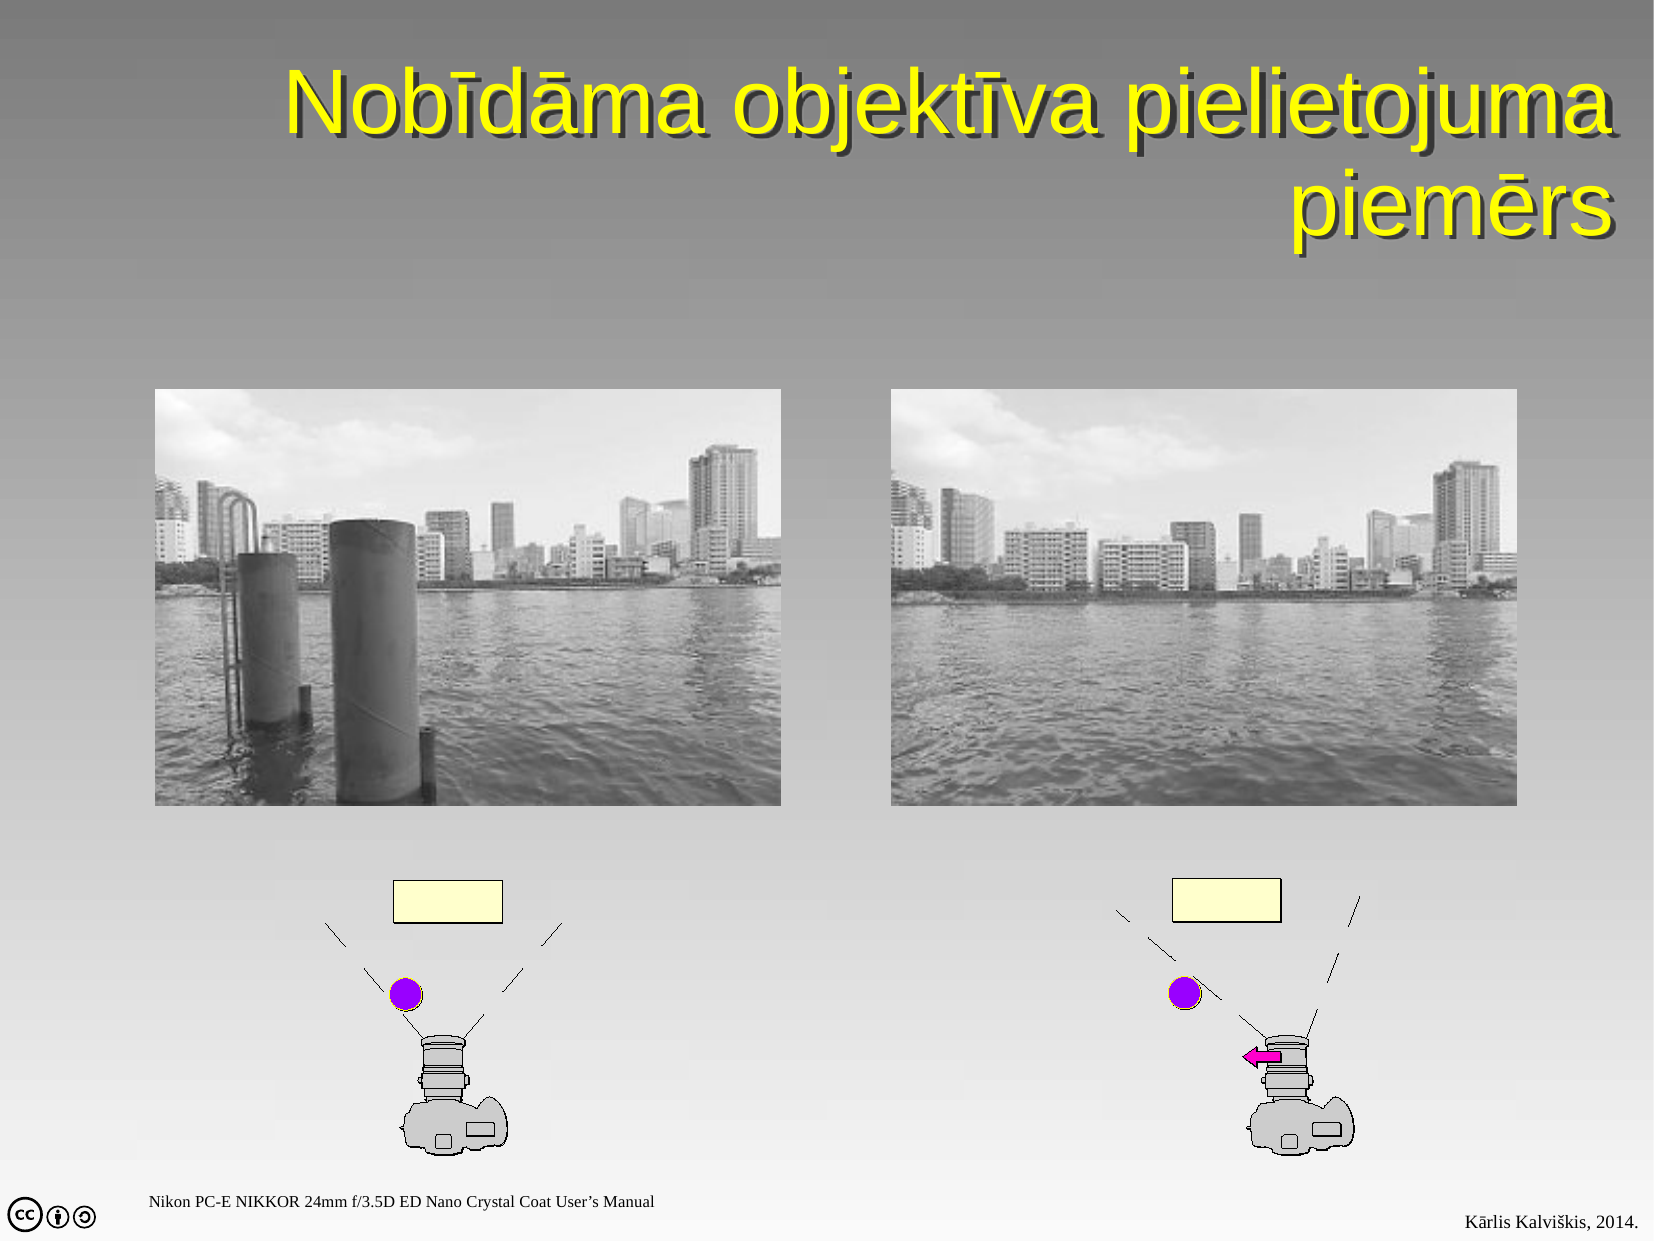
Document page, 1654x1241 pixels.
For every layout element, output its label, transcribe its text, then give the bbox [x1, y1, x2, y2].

text_box [1242, 1035, 1355, 1156]
picture [0, 0, 1654, 1241]
text_box [1168, 976, 1201, 1009]
text_box [399, 1035, 508, 1156]
text_box [389, 977, 422, 1011]
title Nobīdāma objektīva pielietojuma piemērs [42, 49, 1615, 257]
text_box Nikon PC-E NIKKOR 24mm f/3.5D ED Nano Crystal Coat User’s Manual [133, 1185, 668, 1219]
text_box [1172, 879, 1281, 921]
text_box [394, 880, 502, 923]
